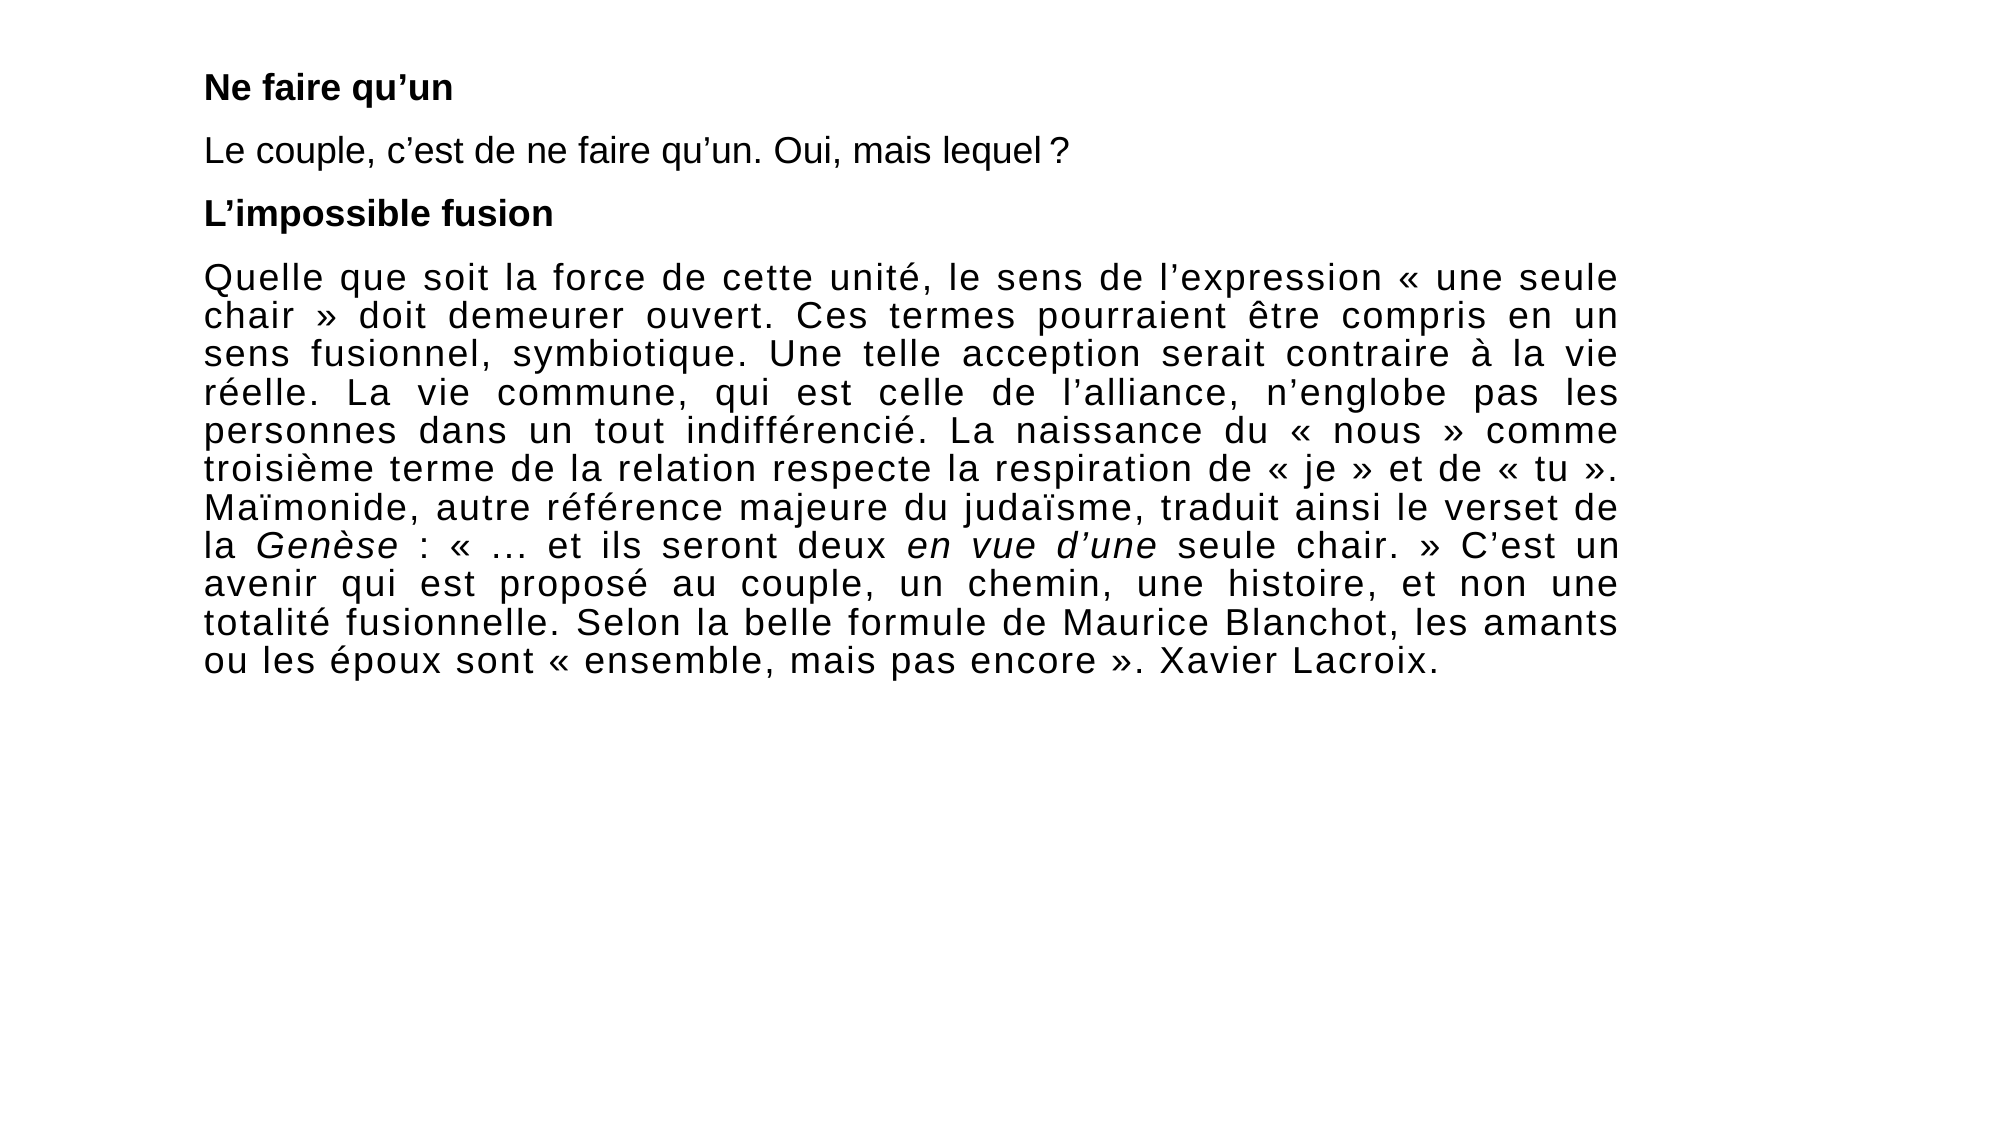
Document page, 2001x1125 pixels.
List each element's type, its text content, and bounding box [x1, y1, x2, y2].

text_box Ne faire qu’un Le couple, c’est de ne faire qu’un. Oui, mais lequel ? L’impossible fusion Quelle que soit la force de cette unité, le sens de l’expression « une seule chair » doit demeurer ouvert. Ces termes pourraient être compris en un sens fusionnel, symbiotique. Une telle acception serait contraire à la vie réelle. La vie commune, qui est celle de l’alliance, n’englobe pas les personnes dans un tout indifférencié. La naissance du « nous » comme troisième terme de la relation respecte la respiration de « je » et de « tu ». Maïmonide, autre référence majeure du judaïsme, traduit ainsi le verset de la Genèse : « ... et ils seront deux en vue d’une seule chair. » C’est un avenir qui est proposé au couple, un chemin, une histoire, et non une totalité fusionnelle. Selon la belle formule de Maurice Blanchot, les amants ou les époux sont « ensemble, mais pas encore ». Xavier Lacroix. [115, 61, 1653, 850]
